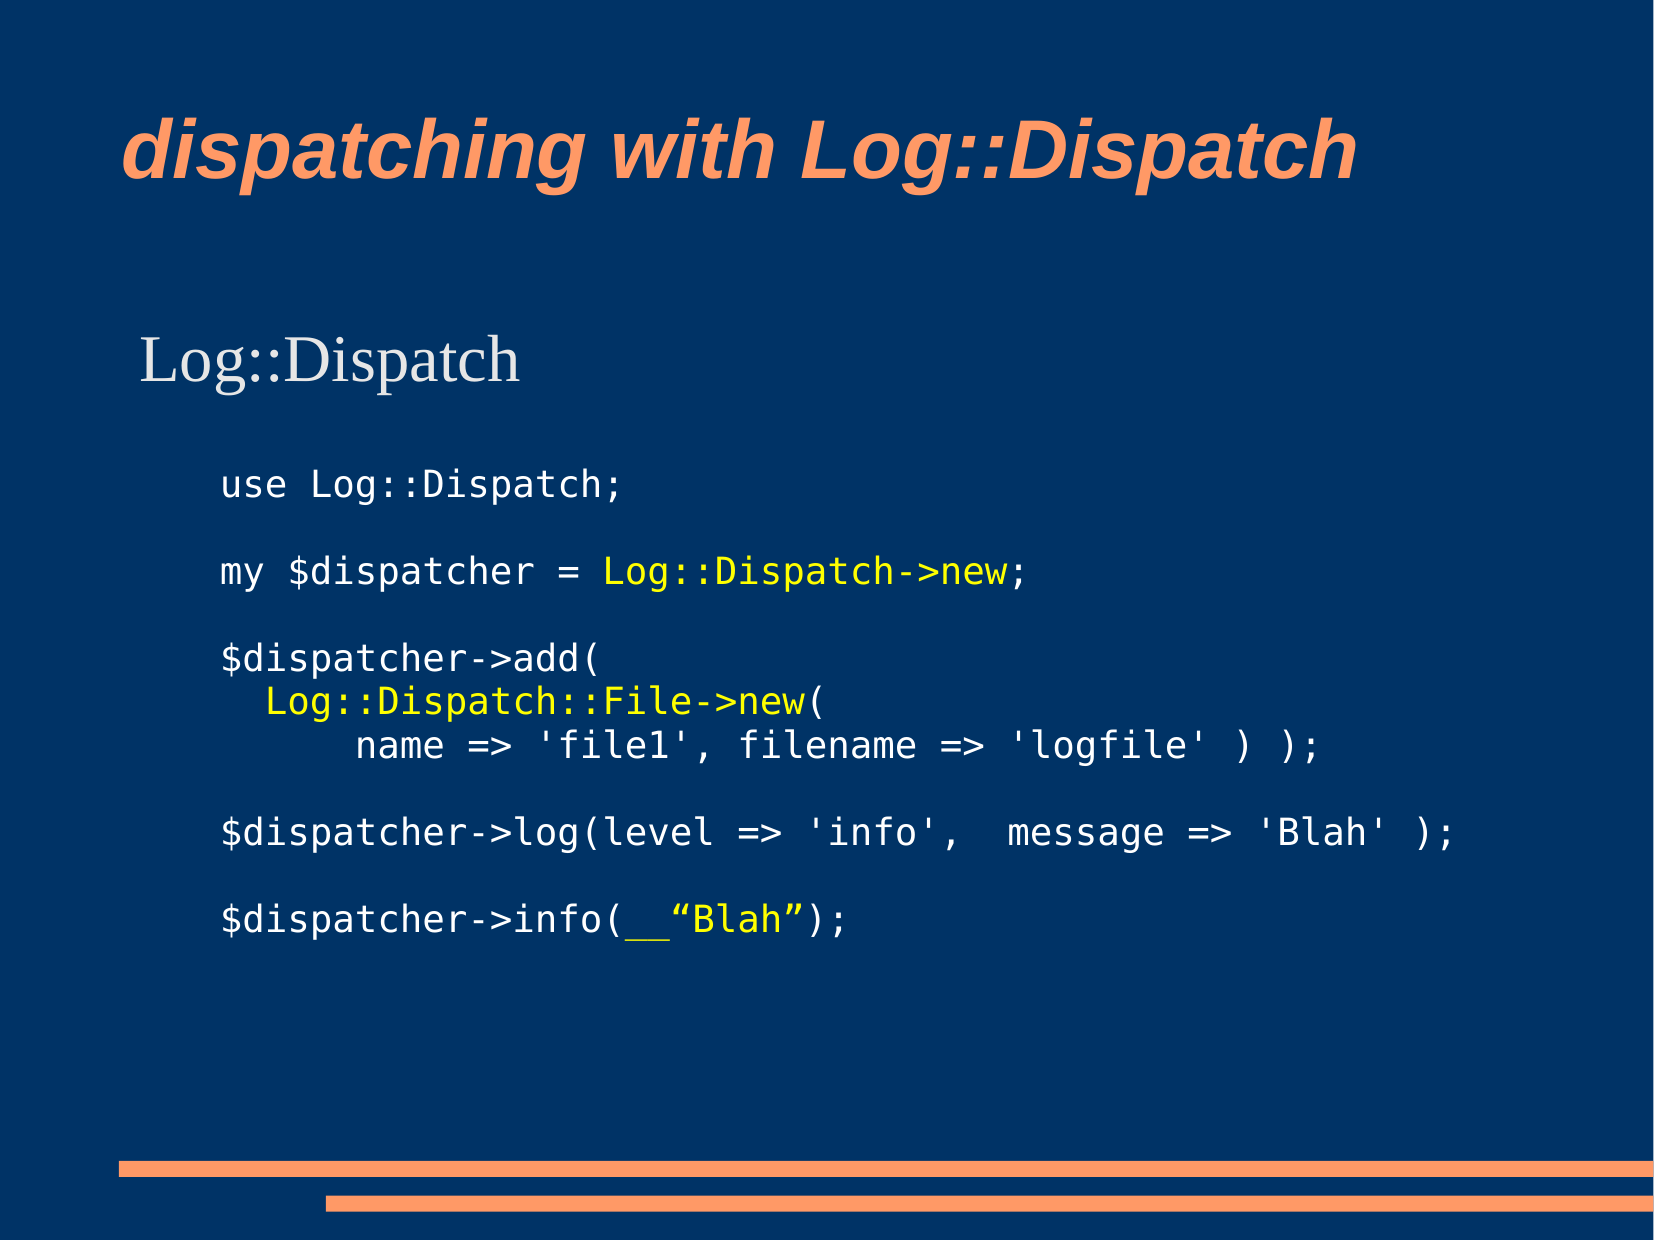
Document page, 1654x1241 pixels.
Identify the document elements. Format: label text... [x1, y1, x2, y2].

text_box use Log::Dispatch; my $dispatcher = Log::Dispatch->new; $dispatcher->add( Log::Dispatch::File->new( name => 'file1', filename => 'logfile' ) ); $dispatcher->log(level => 'info', message => 'Blah' ); $dispatcher->info(__“Blah”); [205, 455, 1543, 949]
list Log::Dispatch [121, 322, 1561, 1133]
title dispatching with Log::Dispatch [121, 46, 1534, 254]
